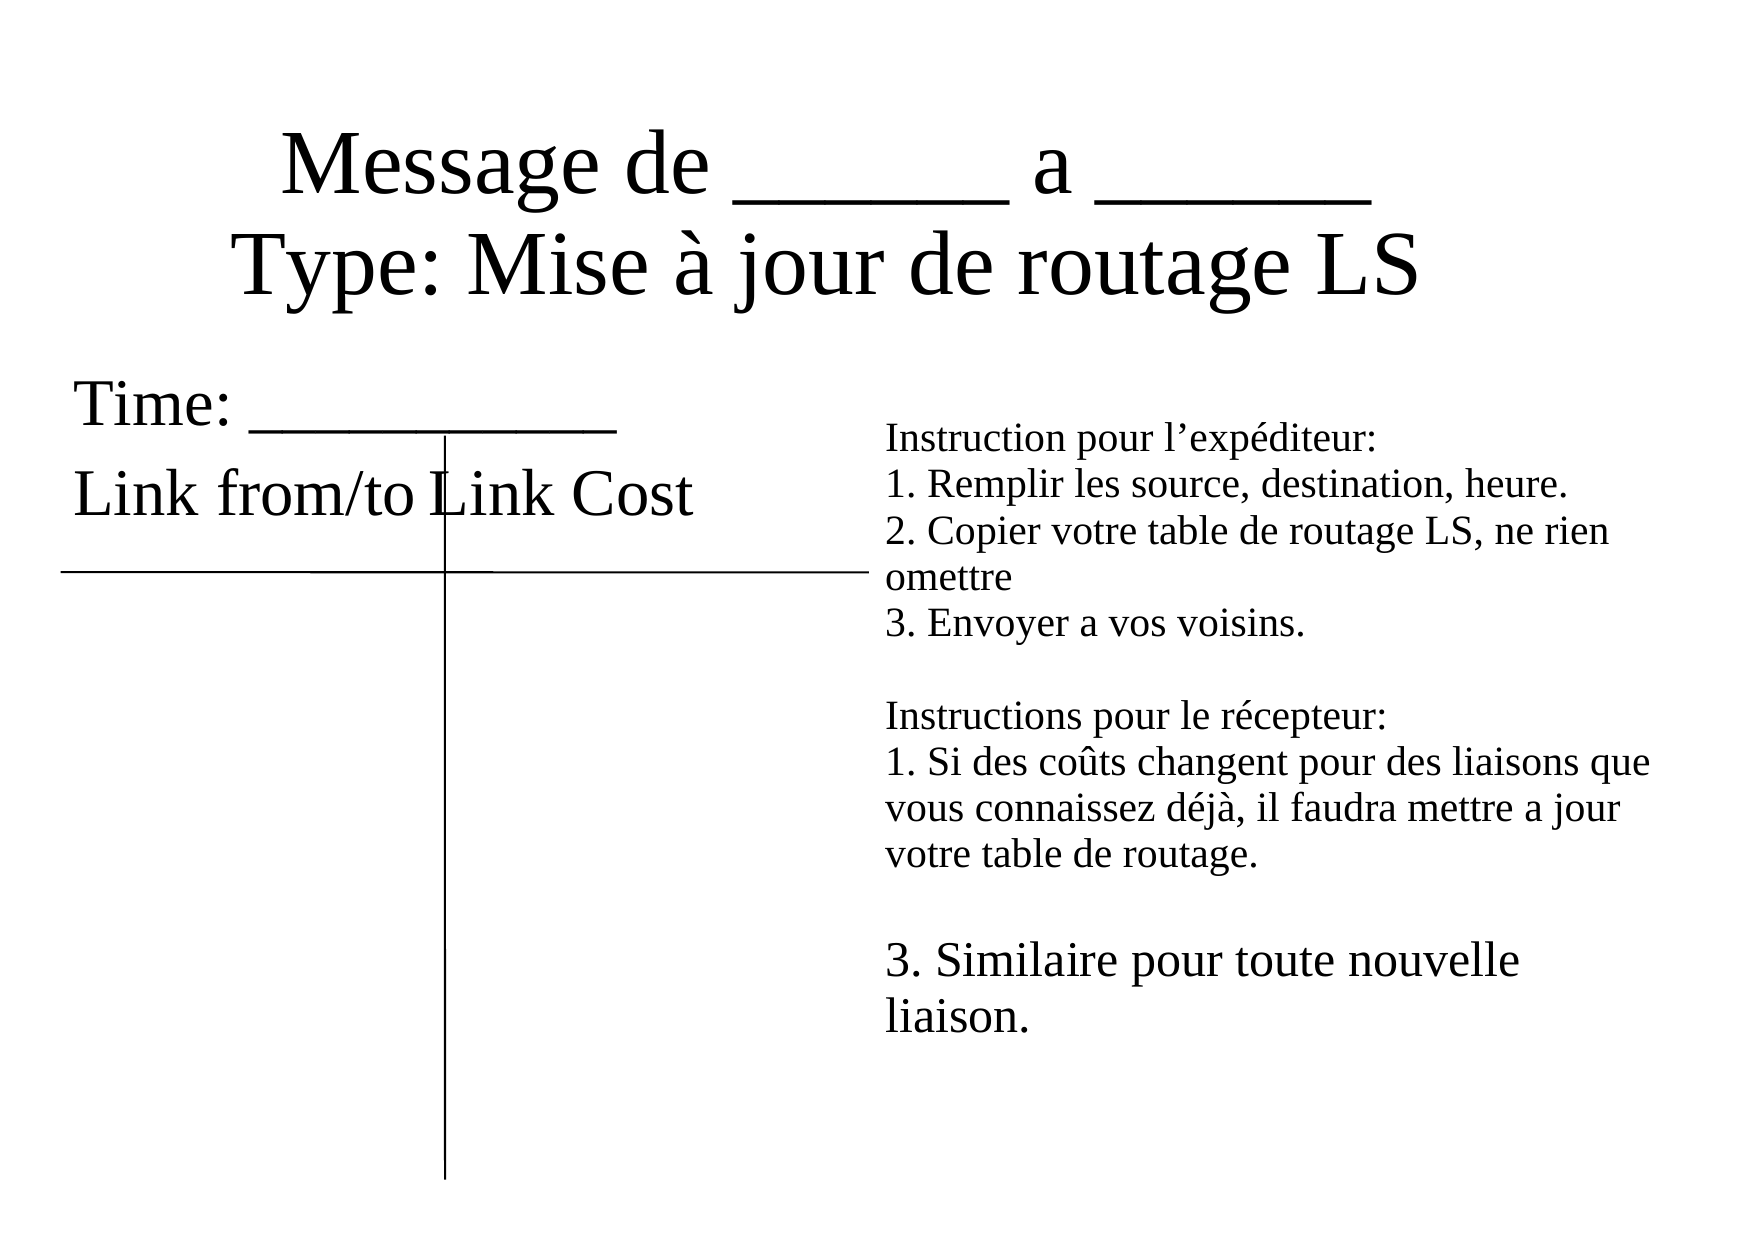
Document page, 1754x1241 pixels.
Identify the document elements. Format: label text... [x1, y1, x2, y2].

text_box Instruction pour l’expéditeur: 1. Remplir les source, destination, heure. 2. Copier votre table de routage LS, ne rien omettre 3. Envoyer a vos voisins. Instructions pour le récepteur: 1. Si des coûts changent pour des liaisons que vous connaissez déjà, il faudra mettre a jour votre table de routage. 3. Similaire pour toute nouvelle liaison. [885, 414, 1654, 1099]
text_box Time: ___________ Link from/to Link Cost [58, 358, 1465, 538]
